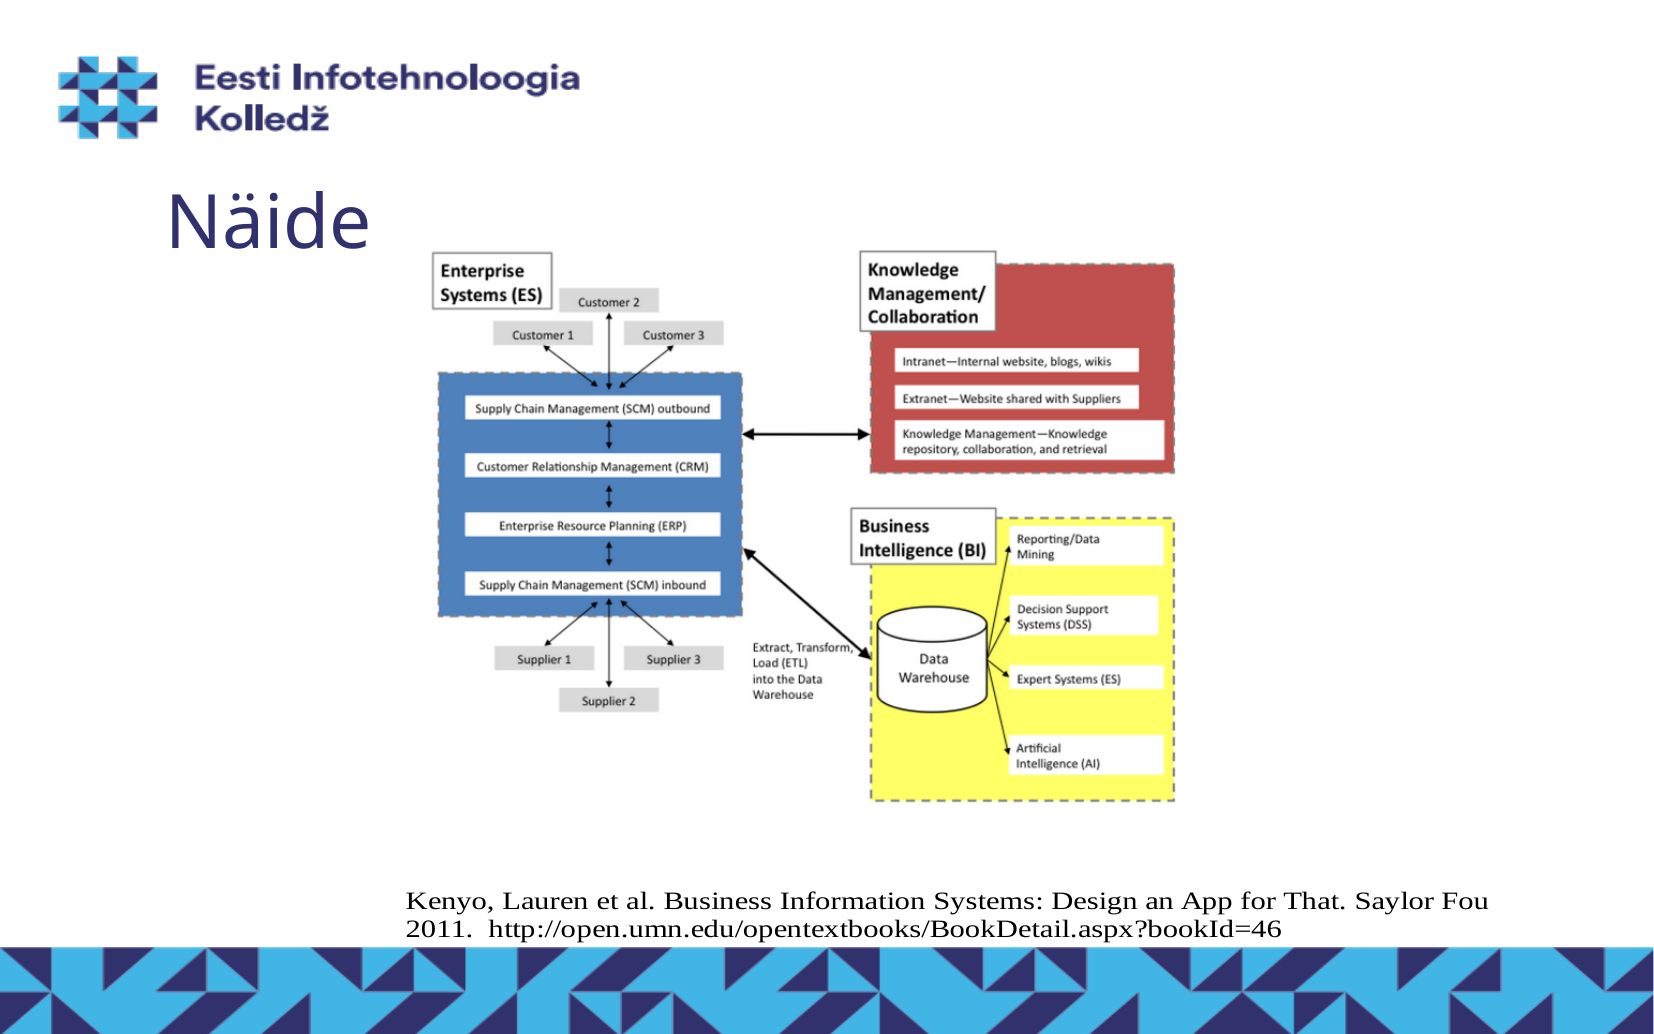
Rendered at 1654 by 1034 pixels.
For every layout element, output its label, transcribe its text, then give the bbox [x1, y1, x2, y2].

title Näide [165, 132, 1501, 306]
chart [259, 767, 1489, 945]
picture [308, 306, 1366, 767]
